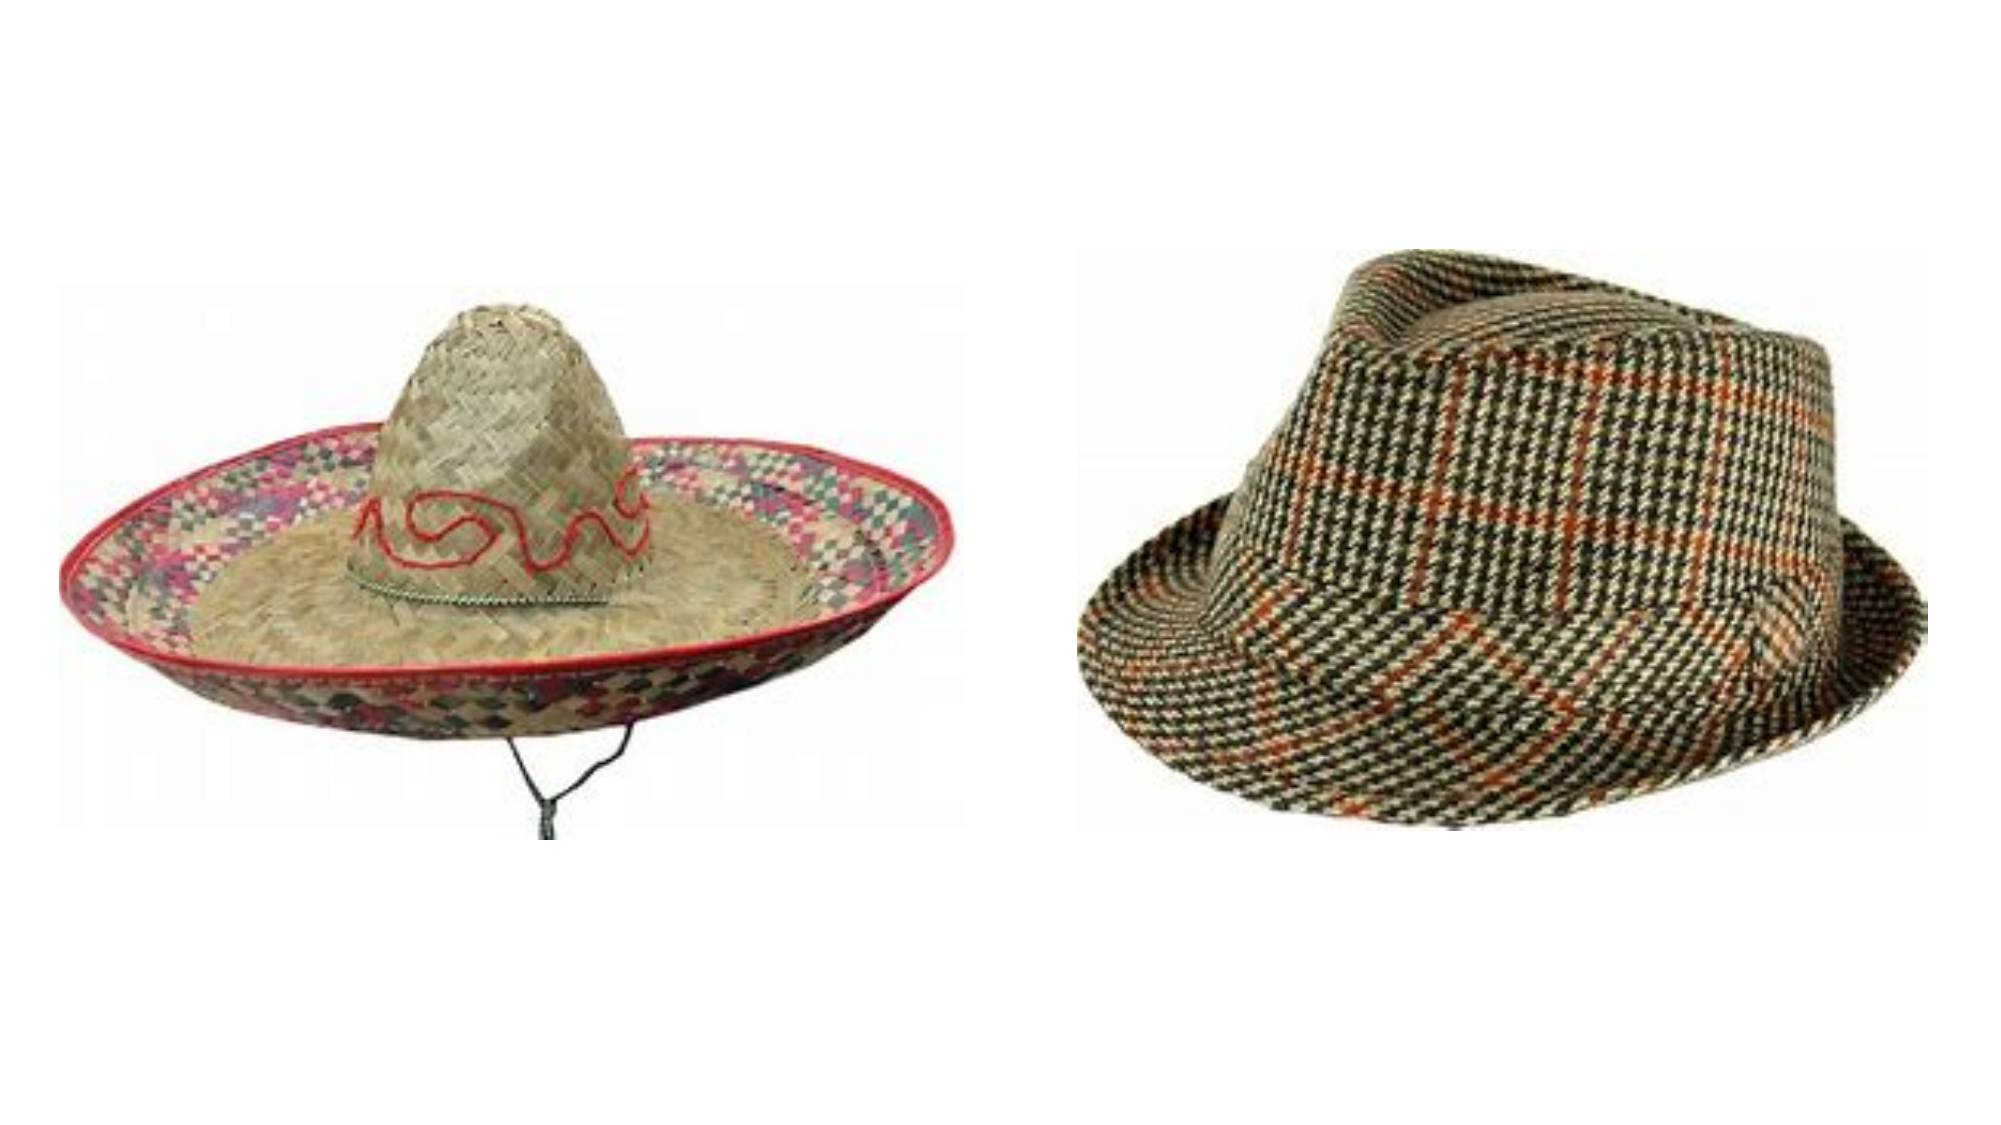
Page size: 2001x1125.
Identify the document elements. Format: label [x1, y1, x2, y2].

picture [1077, 249, 1928, 831]
picture [59, 285, 964, 840]
